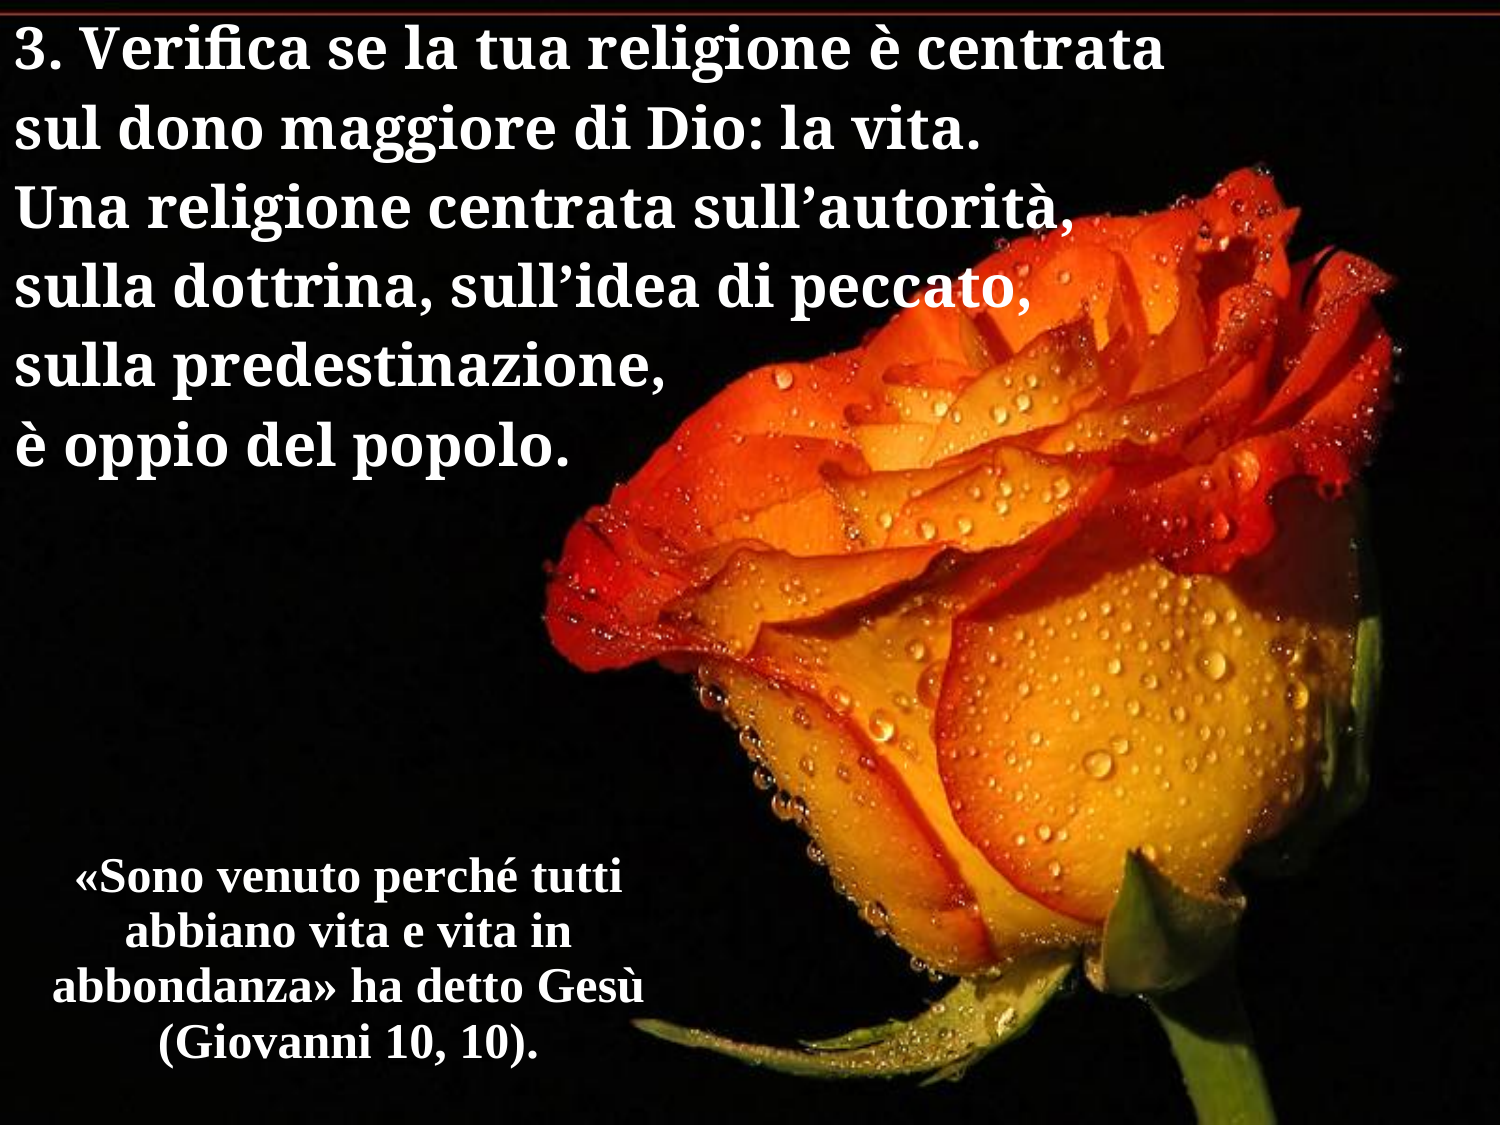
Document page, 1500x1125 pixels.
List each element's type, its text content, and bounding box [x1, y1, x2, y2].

text_box 3. Verifica se la tua religione è centrata sul dono maggiore di Dio: la vita. Una religione centrata sull’autorità, sulla dottrina, sull’idea di peccato, sulla predestinazione, è oppio del popolo. [0, 0, 1471, 491]
picture [0, 0, 1500, 1125]
text_box «Sono venuto perché tutti abbiano vita e vita in abbondanza» ha detto Gesù (Giovanni 10, 10). [0, 840, 697, 1077]
